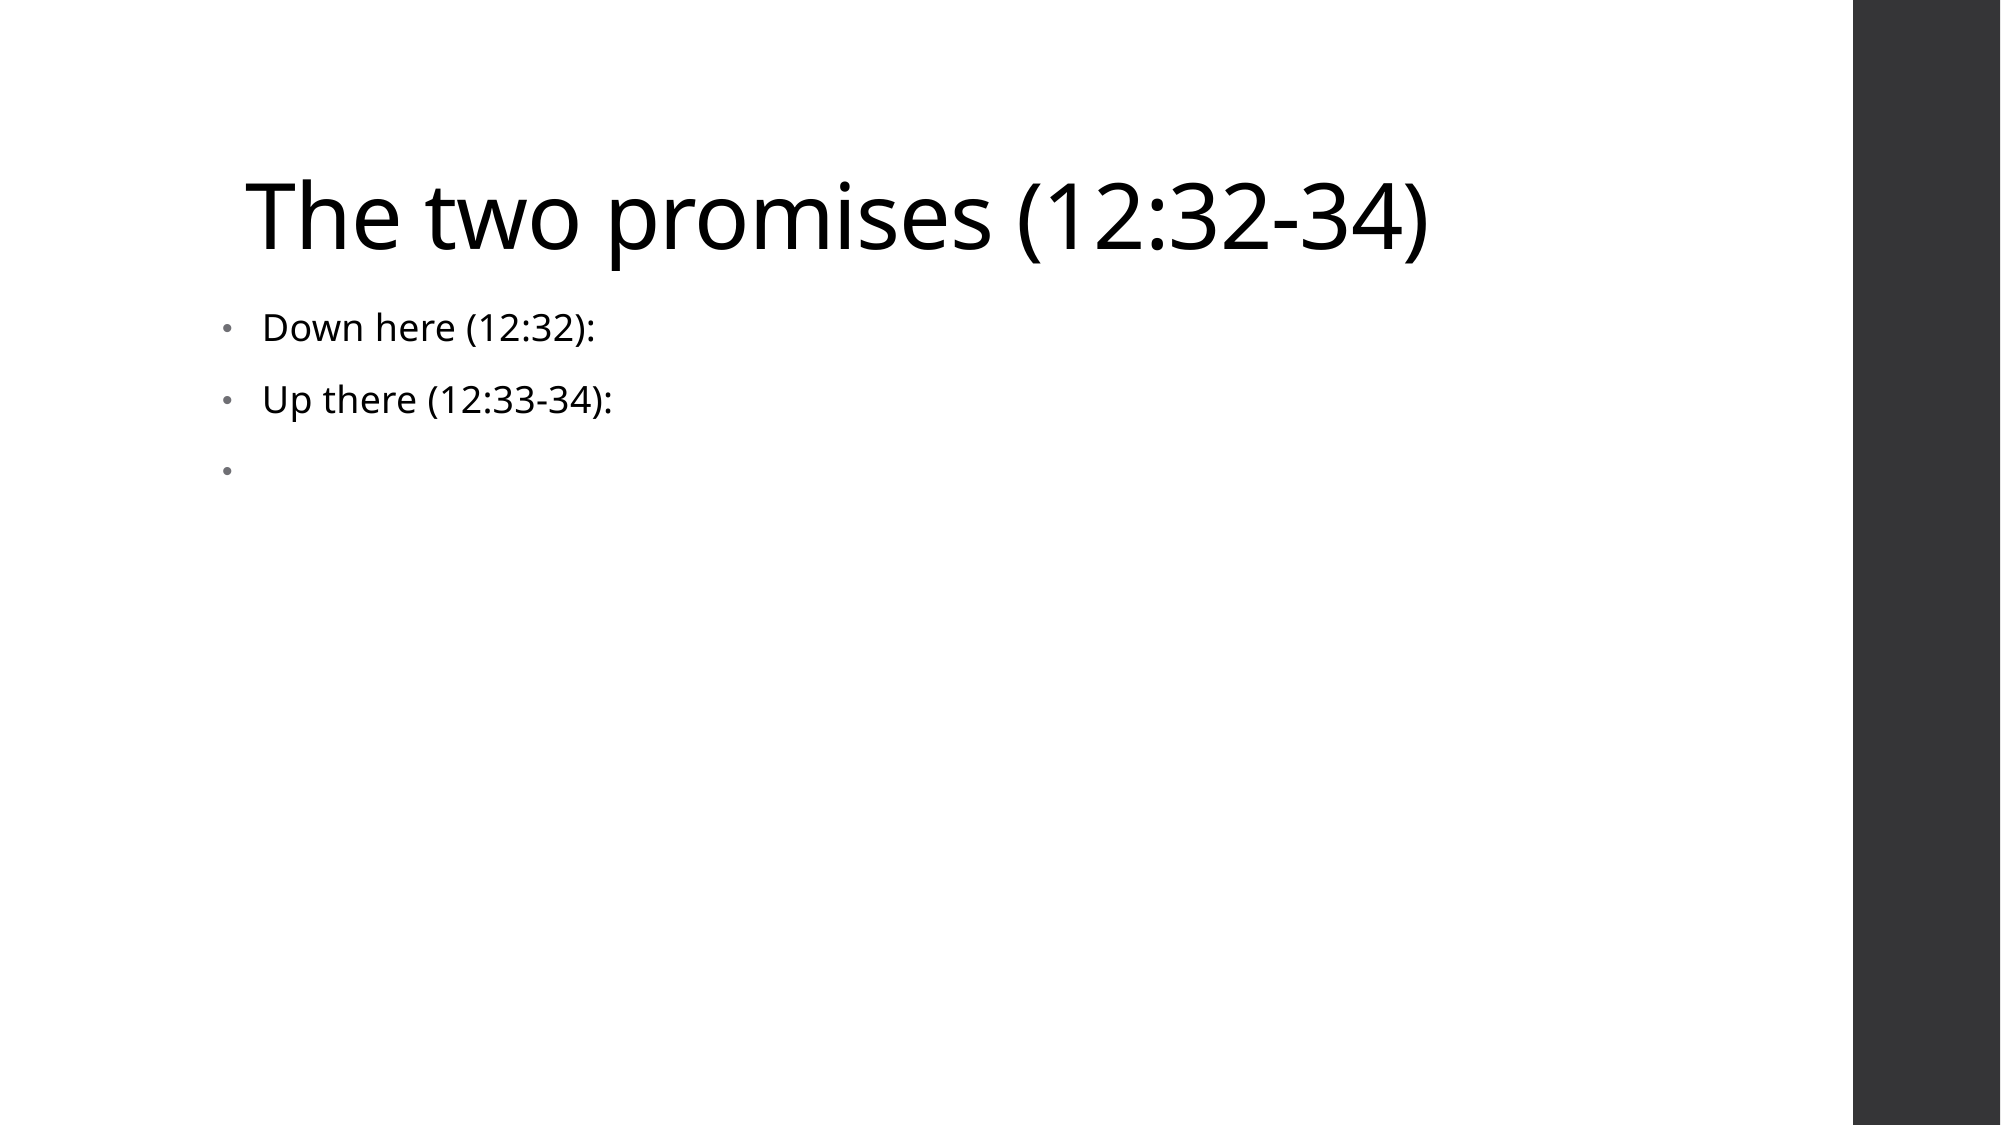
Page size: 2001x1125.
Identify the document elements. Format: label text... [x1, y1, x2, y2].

list Down here (12:32): Up there (12:33-34): [206, 299, 1617, 1014]
title The two promises (12:32-34) [206, 60, 1797, 278]
